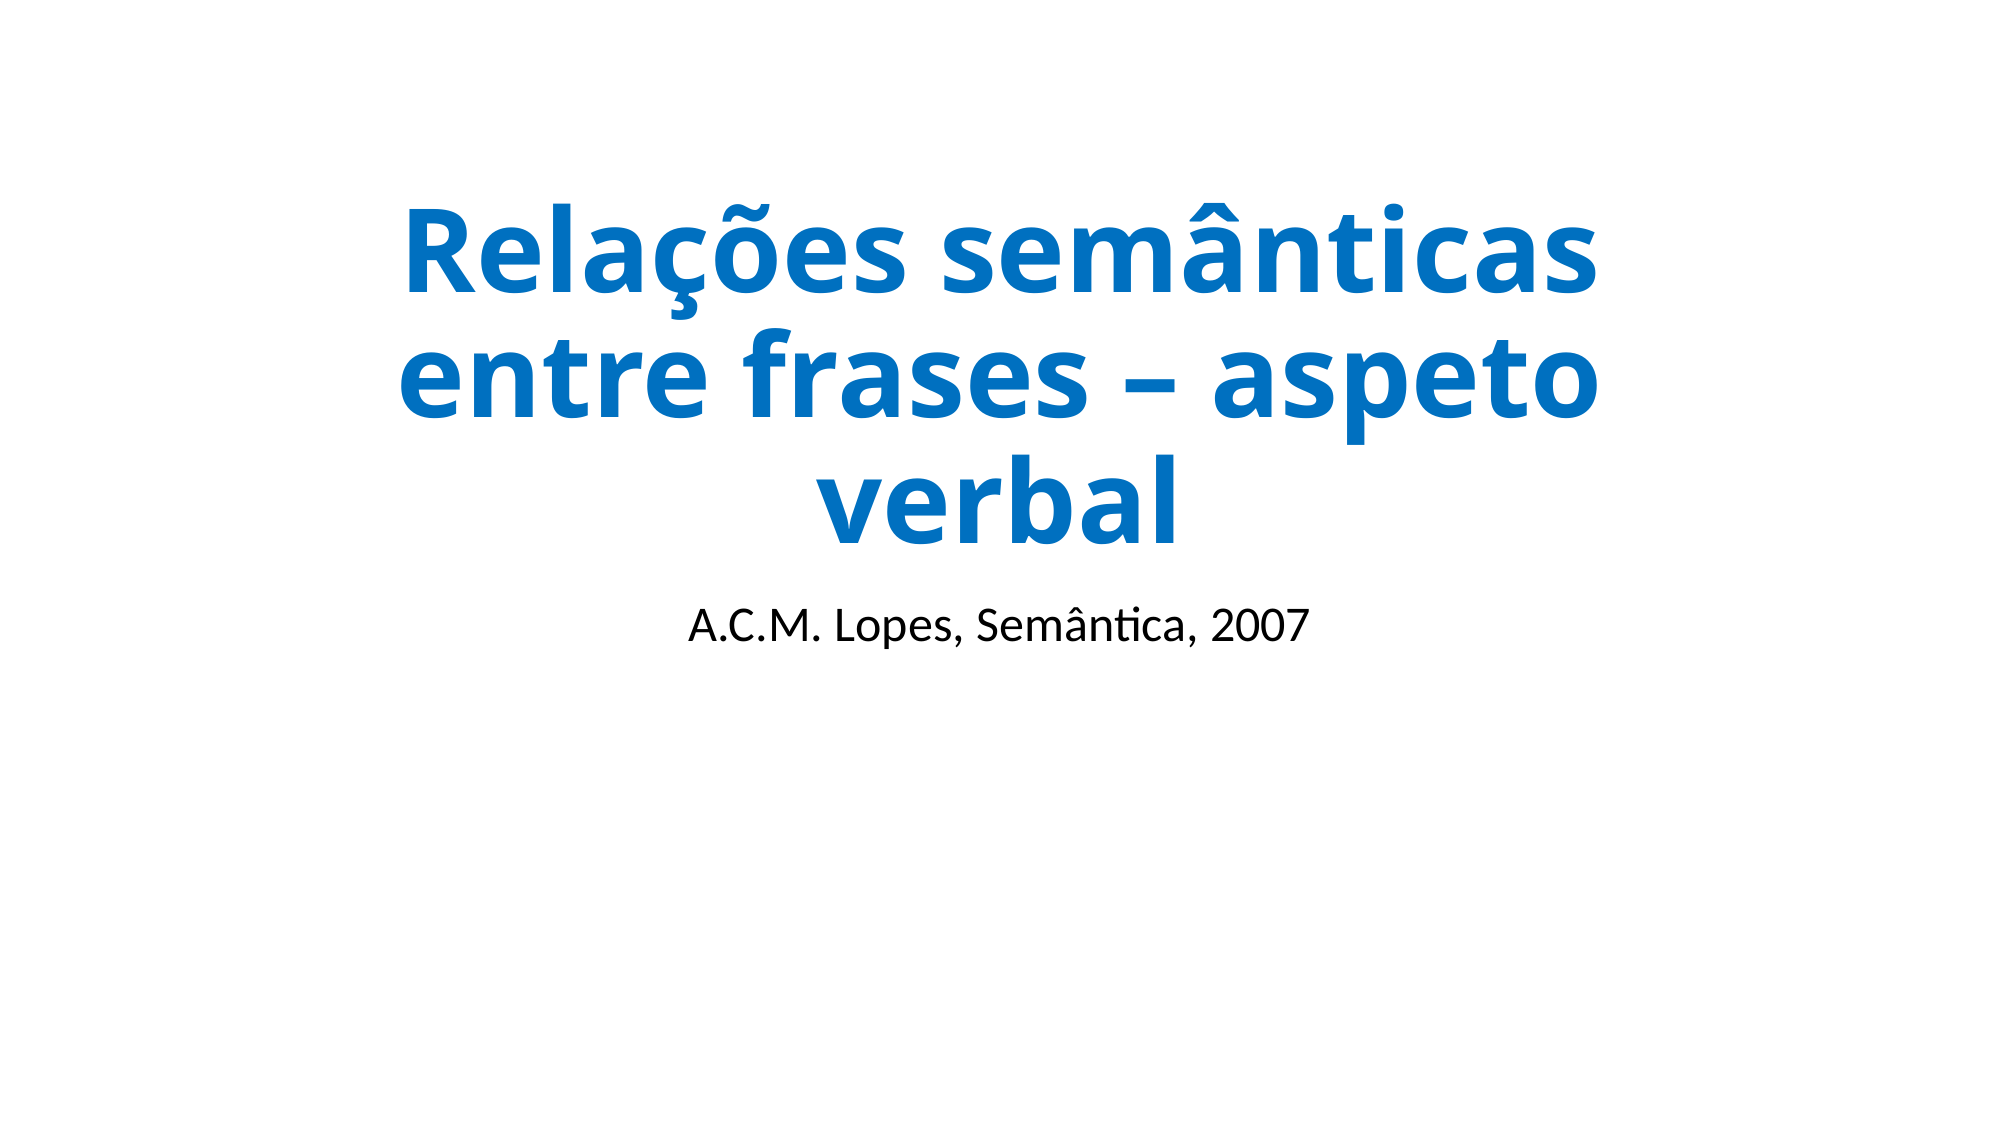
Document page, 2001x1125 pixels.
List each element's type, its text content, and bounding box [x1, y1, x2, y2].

subtitle A.C.M. Lopes, Semântica, 2007 [249, 590, 1750, 863]
title Relações semânticas entre frases – aspeto verbal [249, 184, 1750, 576]
